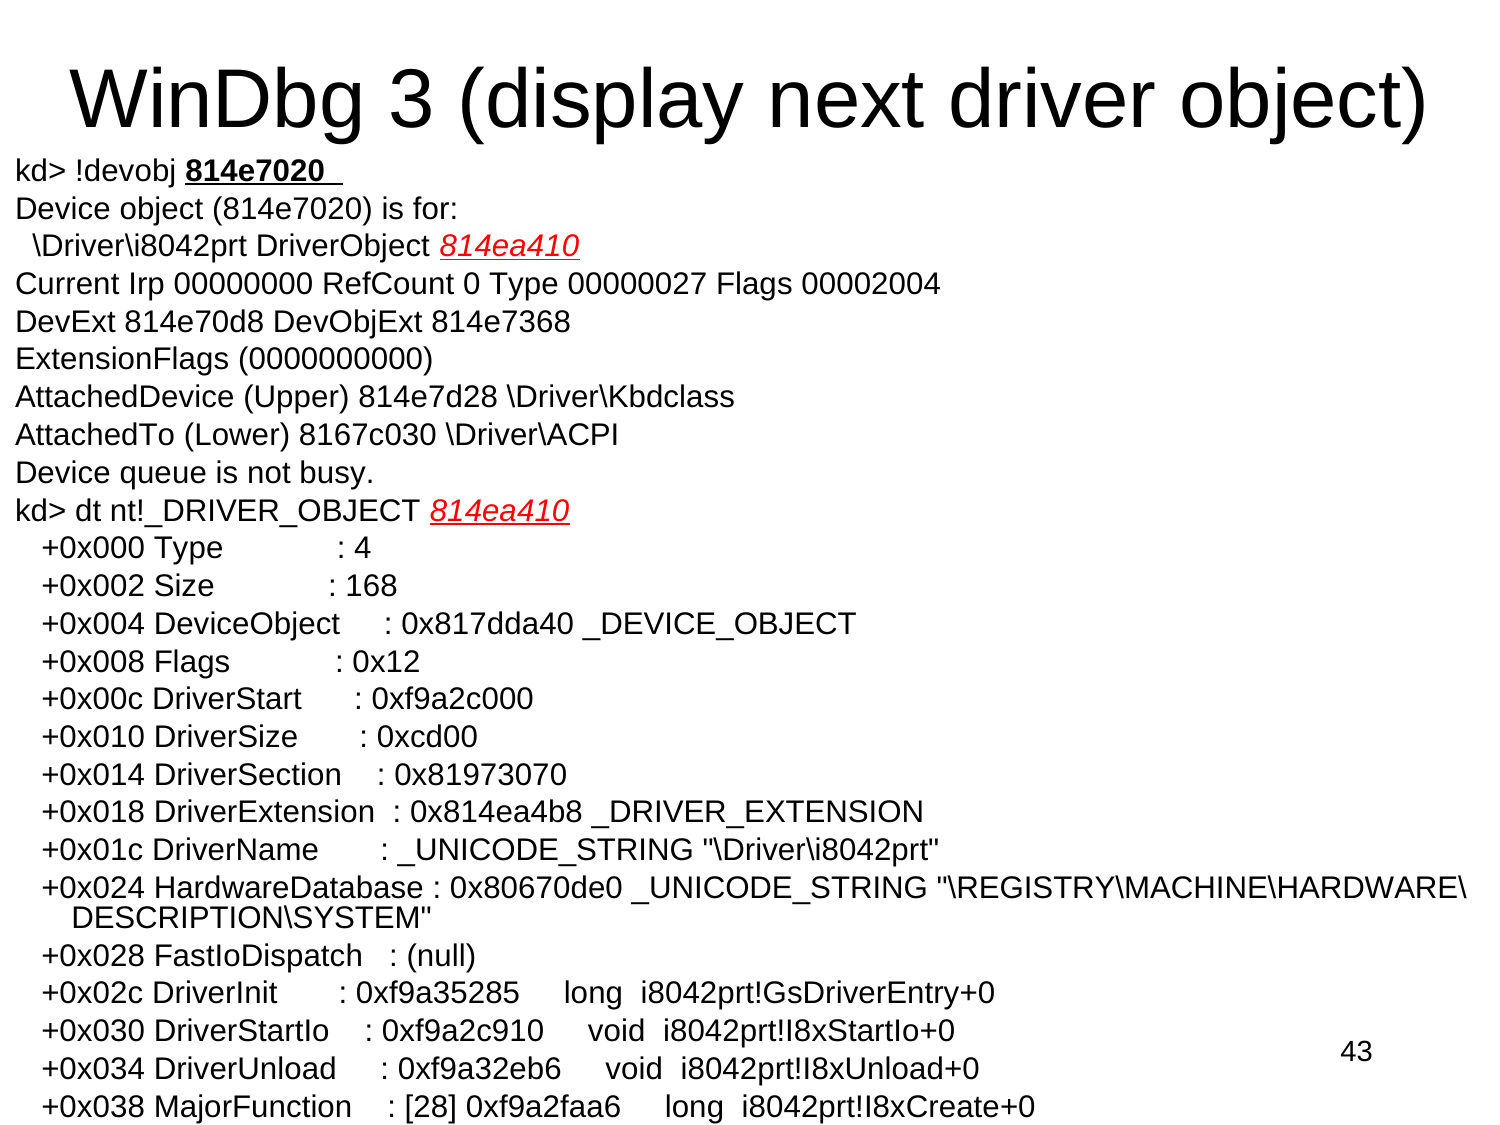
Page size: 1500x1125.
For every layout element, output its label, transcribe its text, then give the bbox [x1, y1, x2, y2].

title WinDbg 3 (display next driver object) [0, 0, 1500, 149]
text_box <number> [1074, 1025, 1388, 1101]
list kd> !devobj 814e7020 Device object (814e7020) is for: \Driver\i8042prt DriverObject 814ea410 Current Irp 00000000 RefCount 0 Type 00000027 Flags 00002004 DevExt 814e70d8 DevObjExt 814e7368 ExtensionFlags (0000000000) AttachedDevice (Upper) 814e7d28 \Driver\Kbdclass AttachedTo (Lower) 8167c030 \Driver\ACPI Device queue is not busy. kd> dt nt!_DRIVER_OBJECT 814ea410 +0x000 Type : 4 +0x002 Size : 168 +0x004 DeviceObject : 0x817dda40 _DEVICE_OBJECT +0x008 Flags : 0x12 +0x00c DriverStart : 0xf9a2c000 +0x010 DriverSize : 0xcd00 +0x014 DriverSection : 0x81973070 +0x018 DriverExtension : 0x814ea4b8 _DRIVER_EXTENSION +0x01c DriverName : _UNICODE_STRING "\Driver\i8042prt" +0x024 HardwareDatabase : 0x80670de0 _UNICODE_STRING "\REGISTRY\MACHINE\HARDWARE\DESCRIPTION\SYSTEM" +0x028 FastIoDispatch : (null) +0x02c DriverInit : 0xf9a35285 long i8042prt!GsDriverEntry+0 +0x030 DriverStartIo : 0xf9a2c910 void i8042prt!I8xStartIo+0 +0x034 DriverUnload : 0xf9a32eb6 void i8042prt!I8xUnload+0 +0x038 MajorFunction : [28] 0xf9a2faa6 long i8042prt!I8xCreate+0 [0, 149, 1500, 1125]
